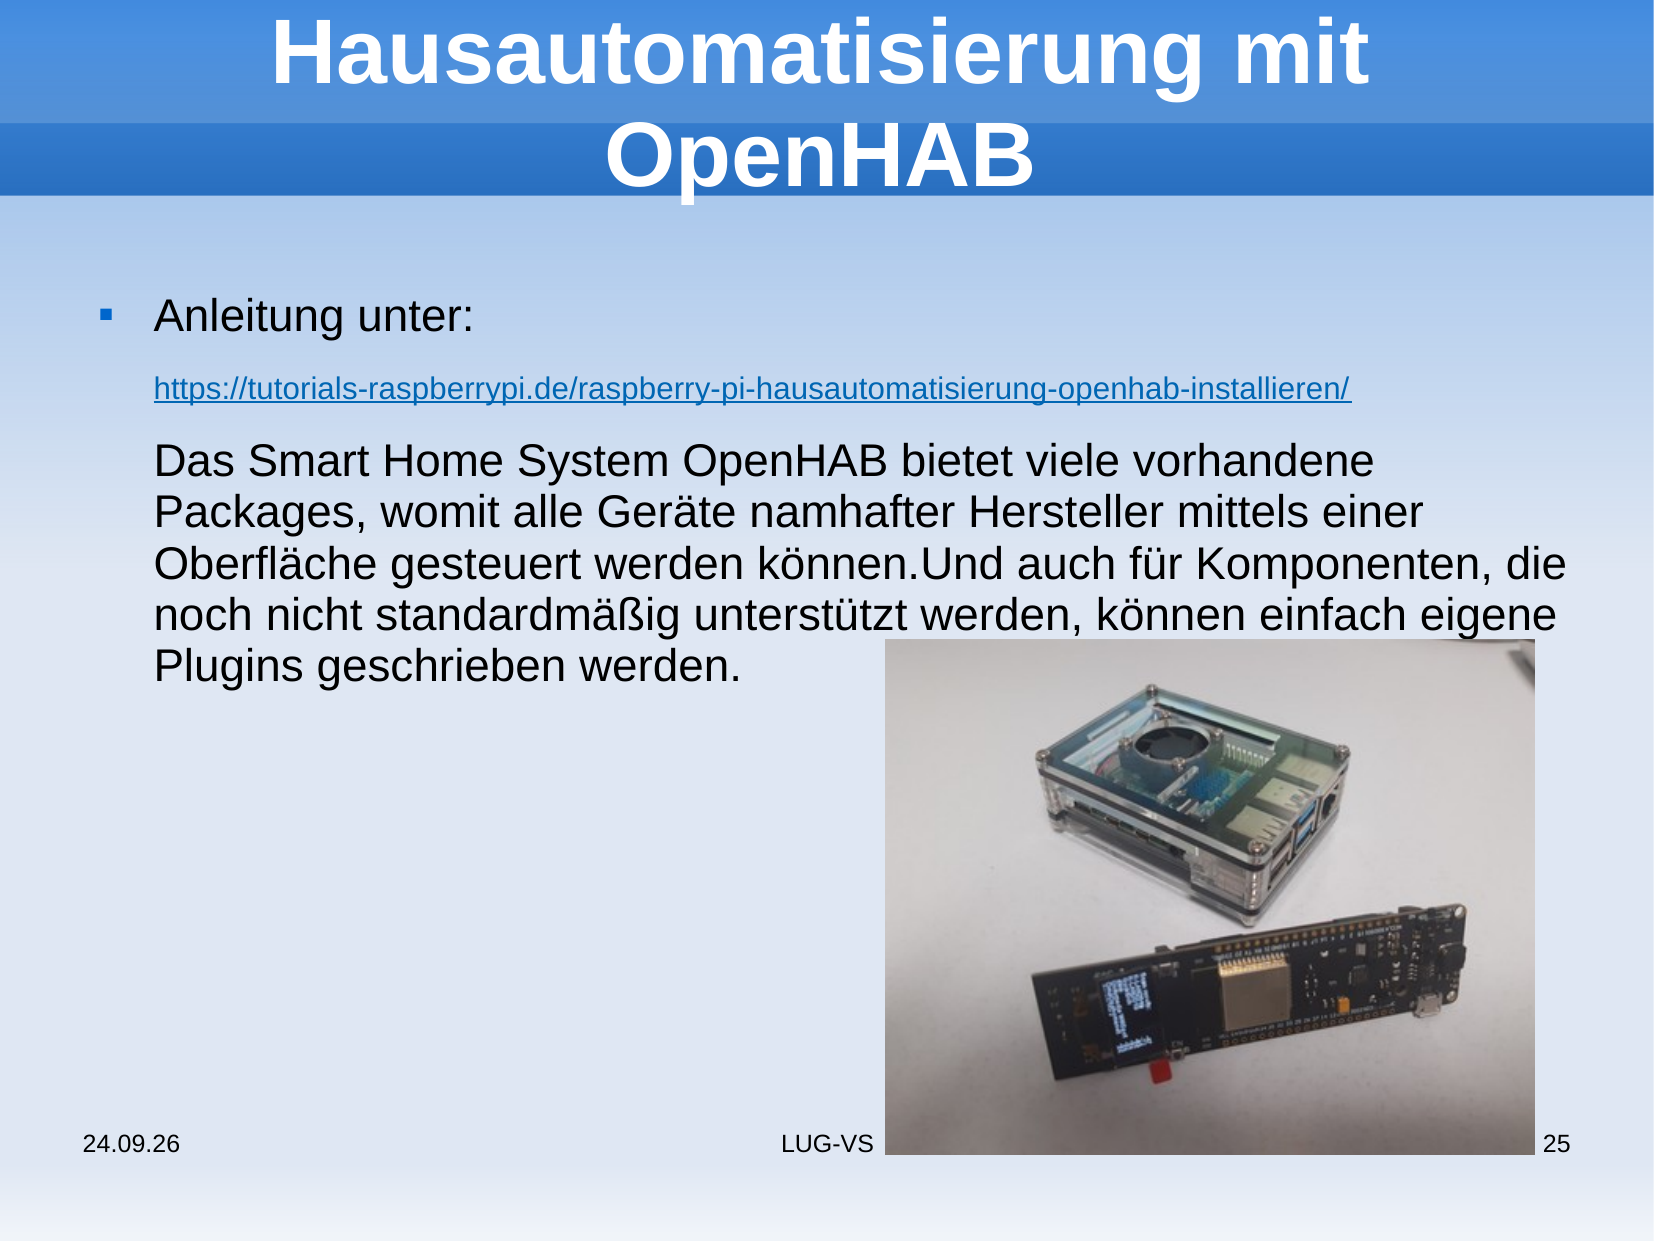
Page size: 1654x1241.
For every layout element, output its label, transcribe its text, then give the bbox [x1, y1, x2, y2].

title Hausautomatisierung mit OpenHAB [76, 0, 1565, 208]
list Anleitung unter: https://tutorials-raspberrypi.de/raspberry-pi-hausautomatisierung-openhab-installieren/ Das Smart Home System OpenHAB bietet viele vorhandene Packages, womit alle Geräte namhafter Hersteller mittels einer Oberfläche gesteuert werden können.Und auch für Komponenten, die noch nicht standardmäßig unterstützt werden, können einfach eigene Plugins geschrieben werden. [82, 290, 1571, 1109]
picture [0, 0, 1654, 1241]
